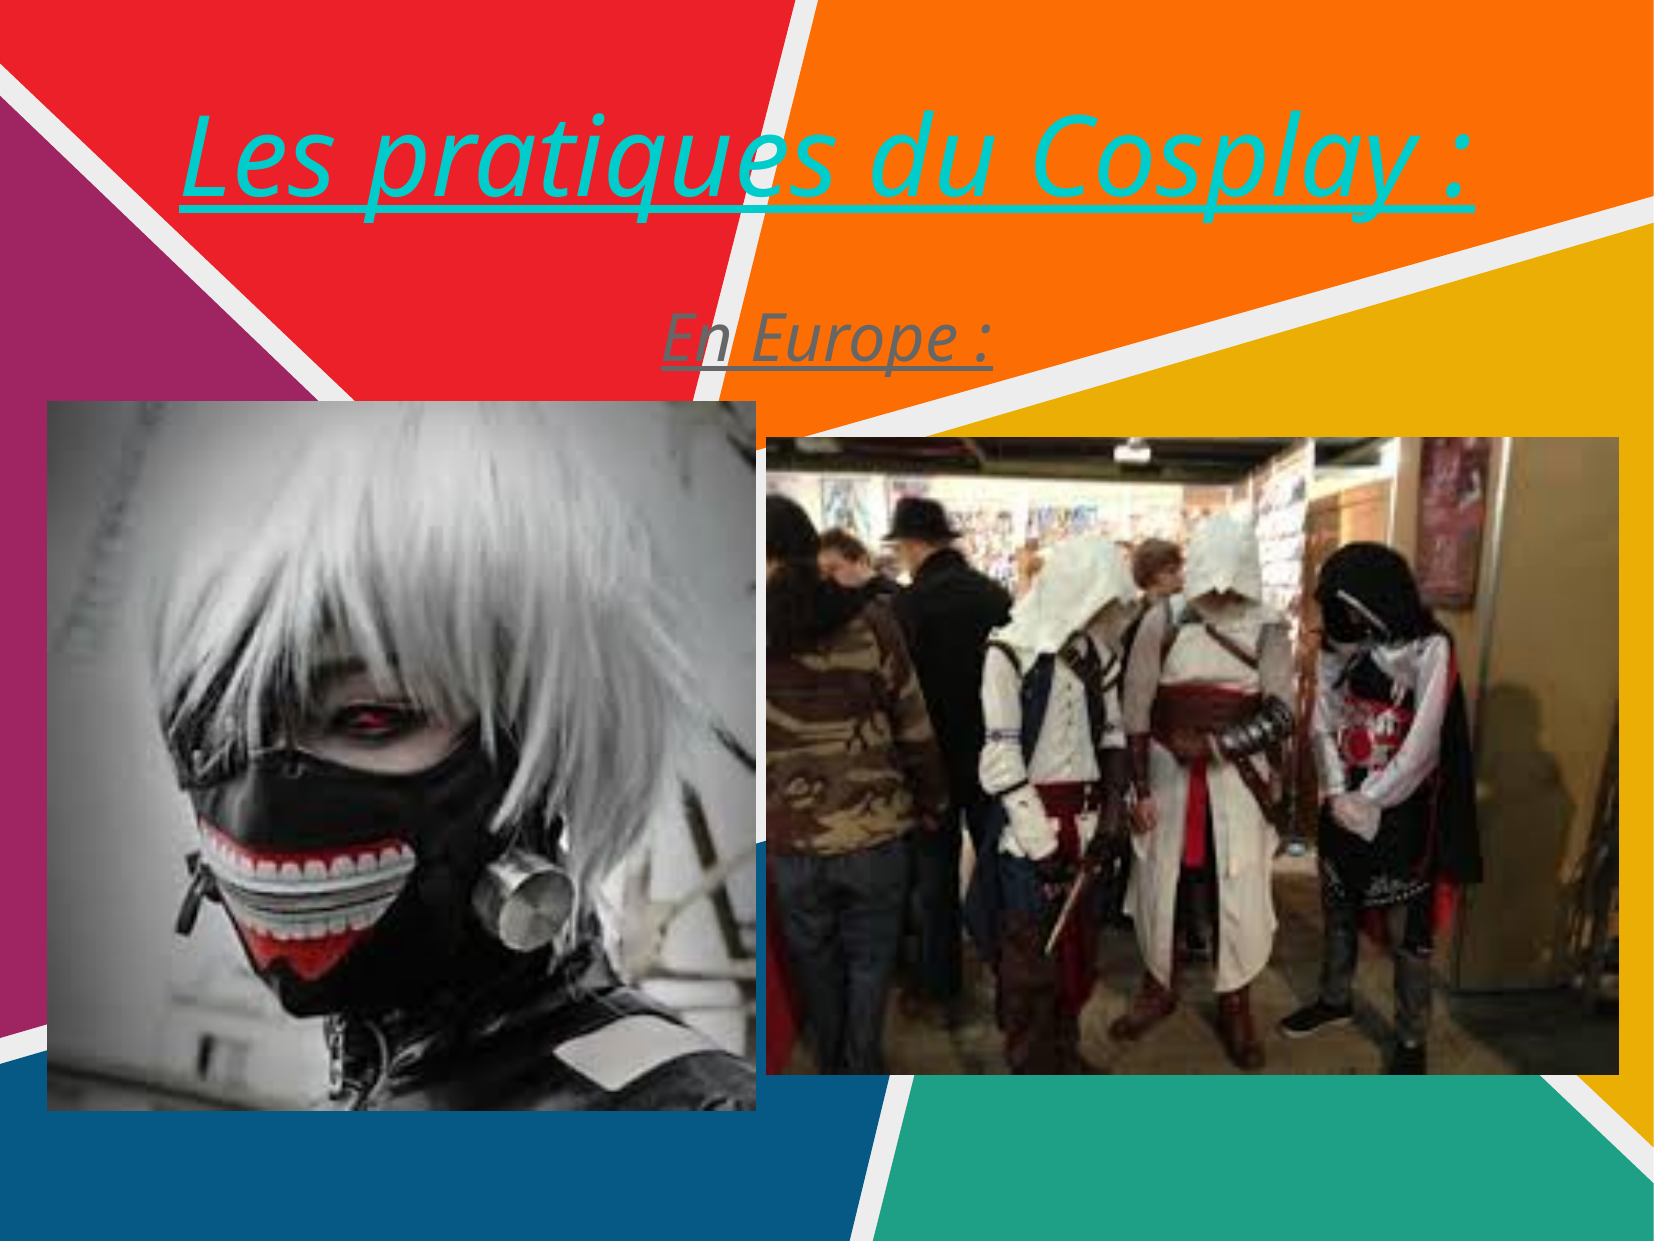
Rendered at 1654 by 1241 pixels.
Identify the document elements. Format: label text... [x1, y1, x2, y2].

picture [47, 401, 756, 1111]
list En Europe : [82, 290, 1571, 1010]
picture [766, 437, 1619, 1075]
title Les pratiques du Cosplay : [82, 49, 1571, 257]
